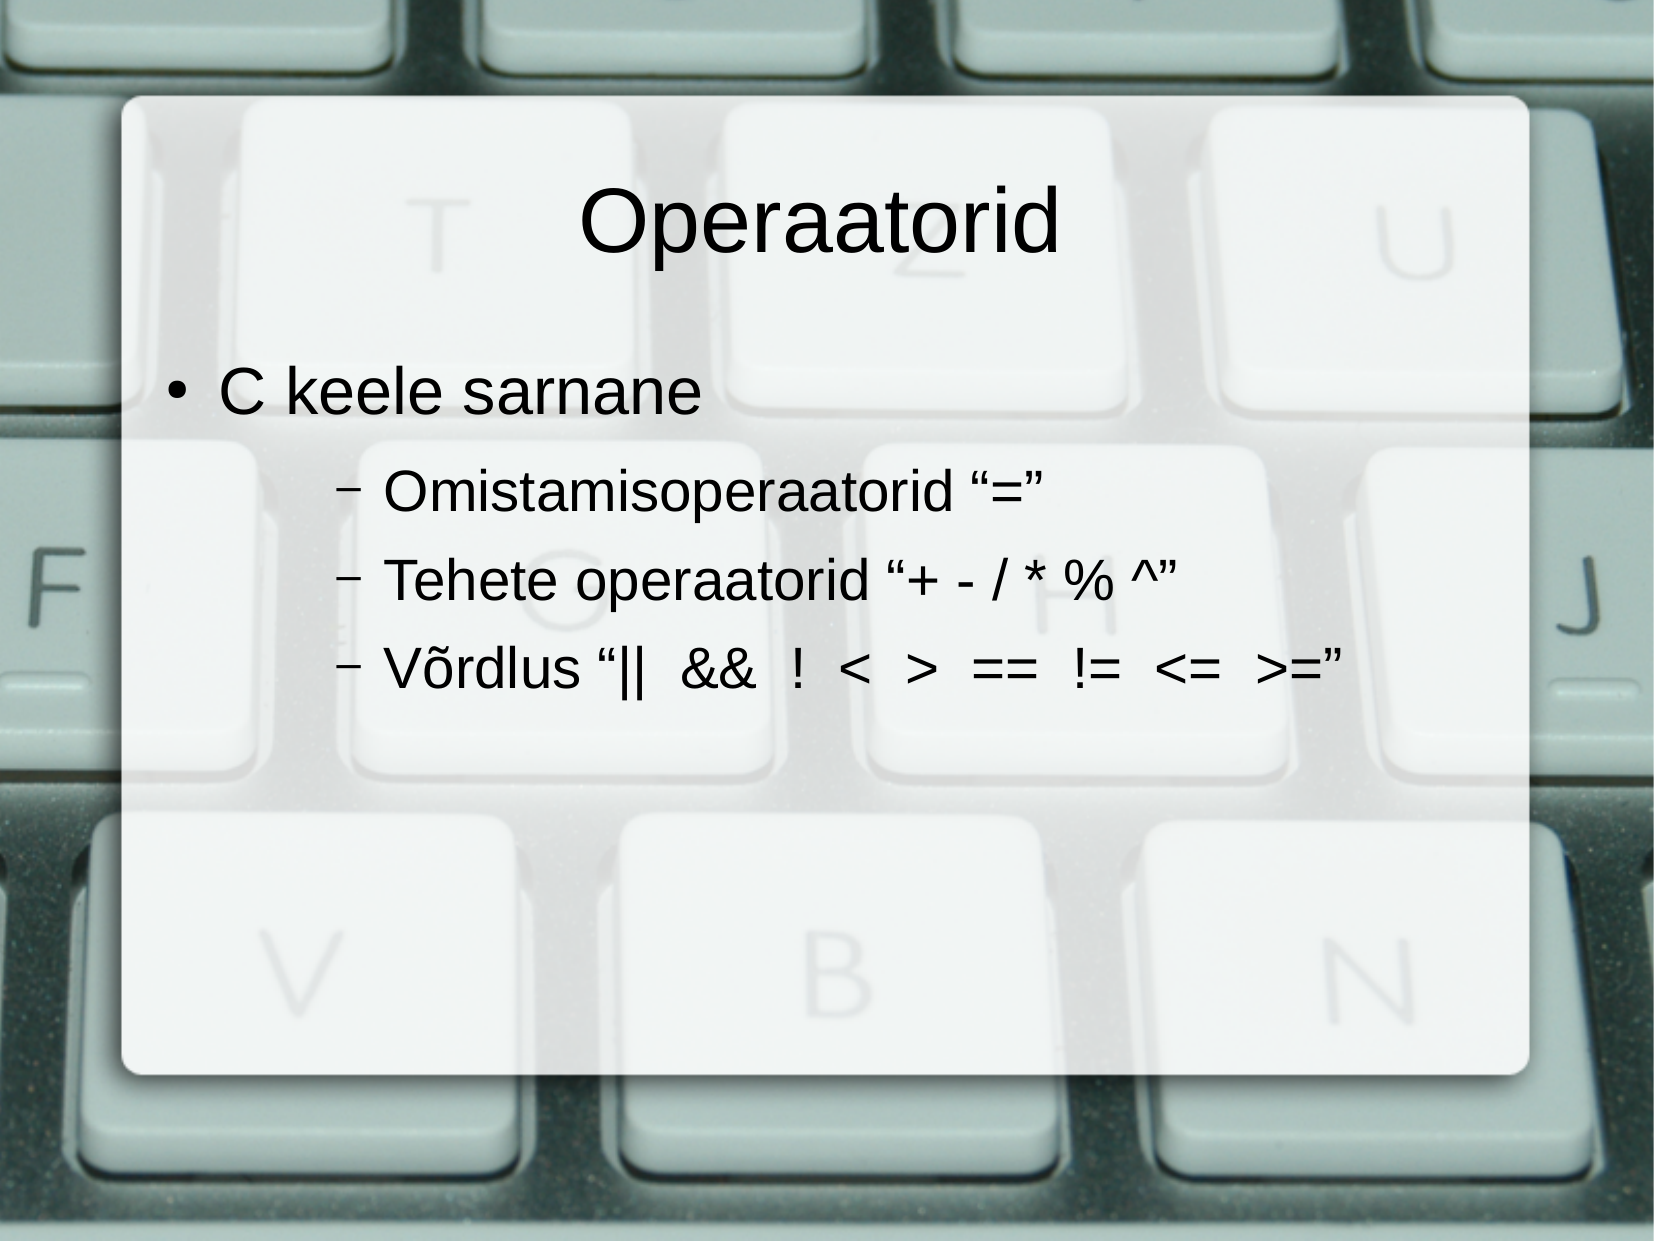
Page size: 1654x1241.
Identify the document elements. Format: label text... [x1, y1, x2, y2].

list C keele sarnane Omistamisoperaatorid “=” Tehete operaatorid “+ - / * % ^” Võrdlus “|| && ! < > == != <= >=” [147, 354, 1506, 1049]
title Operaatorid [135, 125, 1506, 318]
picture [0, 0, 1654, 1241]
